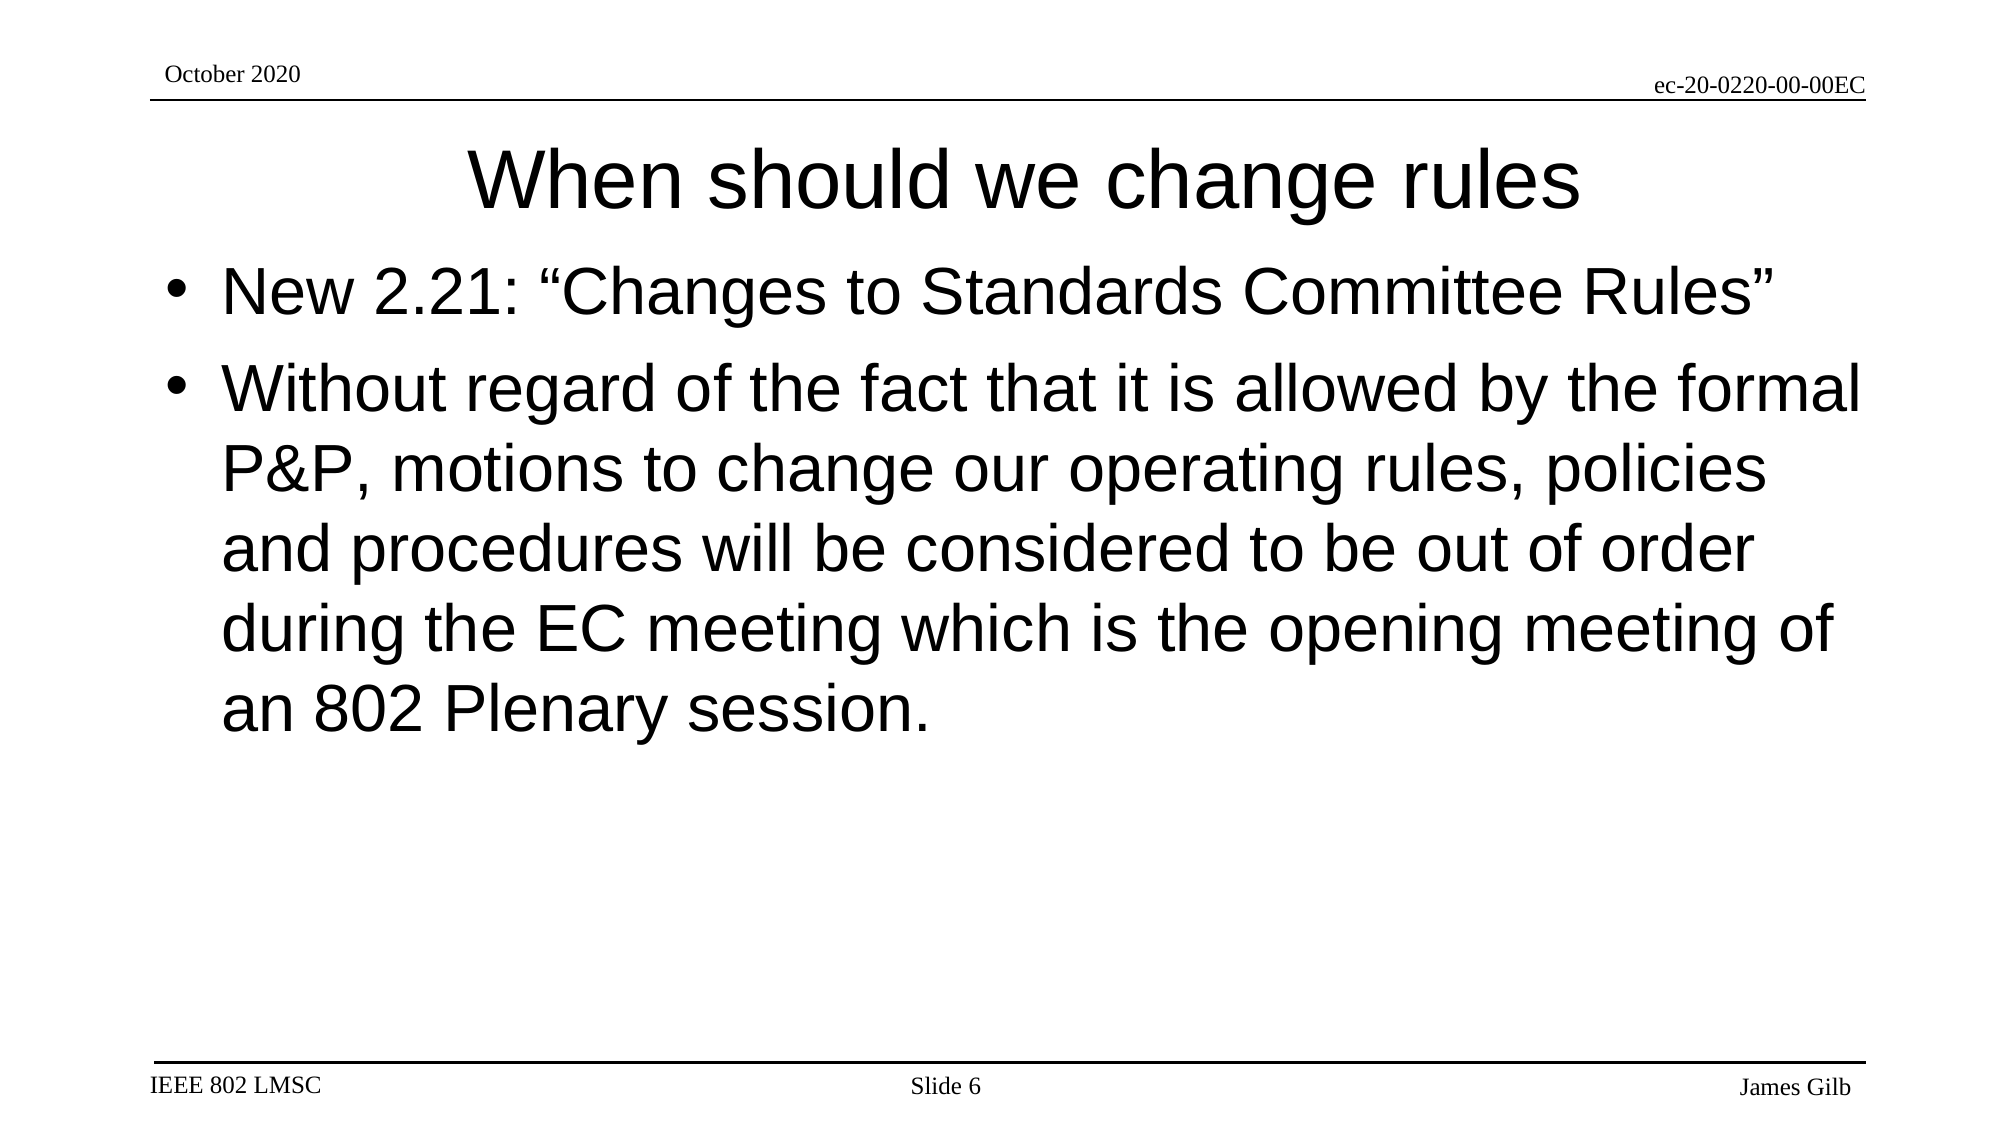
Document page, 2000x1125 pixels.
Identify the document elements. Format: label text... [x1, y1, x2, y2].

title When should we change rules [149, 112, 1900, 238]
list New 2.21: “Changes to Standards Committee Rules” Without regard of the fact that it is allowed by the formal P&P, motions to change our operating rules, policies and procedures will be considered to be out of order during the EC meeting which is the opening meeting of an 802 Plenary session. [149, 239, 1900, 1051]
